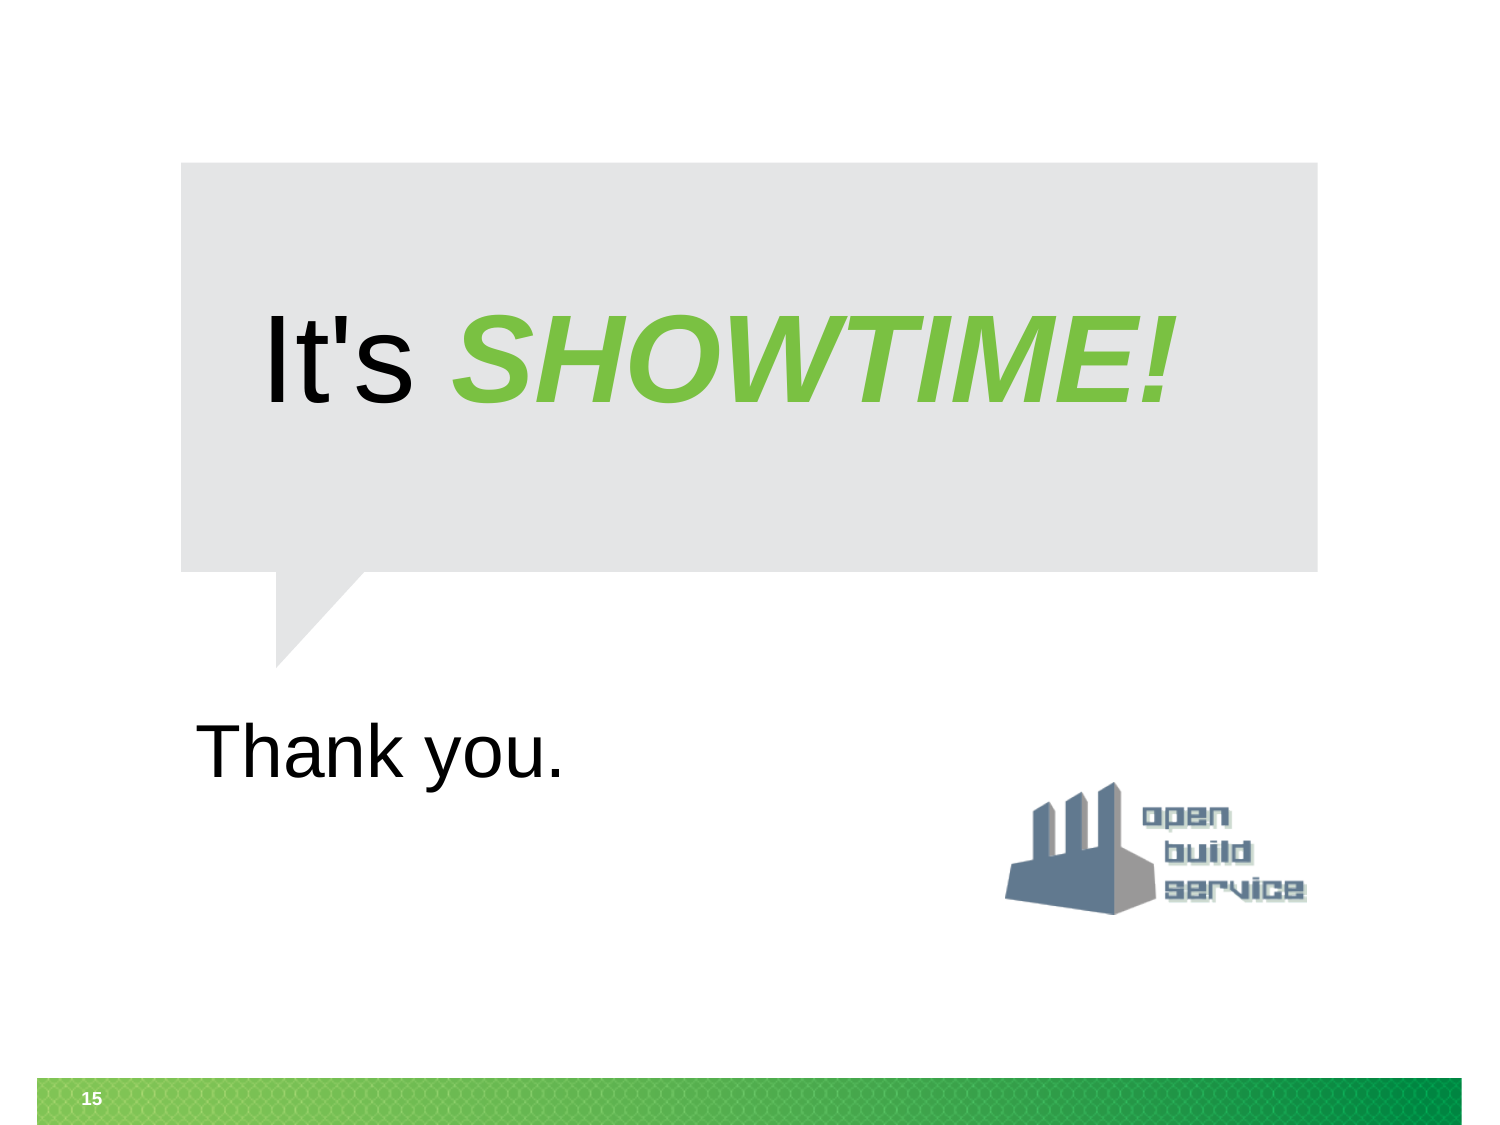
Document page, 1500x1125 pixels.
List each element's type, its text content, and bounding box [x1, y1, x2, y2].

text_box It's SHOWTIME! [245, 290, 1221, 436]
picture [37, 1078, 1462, 1125]
picture [1005, 782, 1307, 915]
